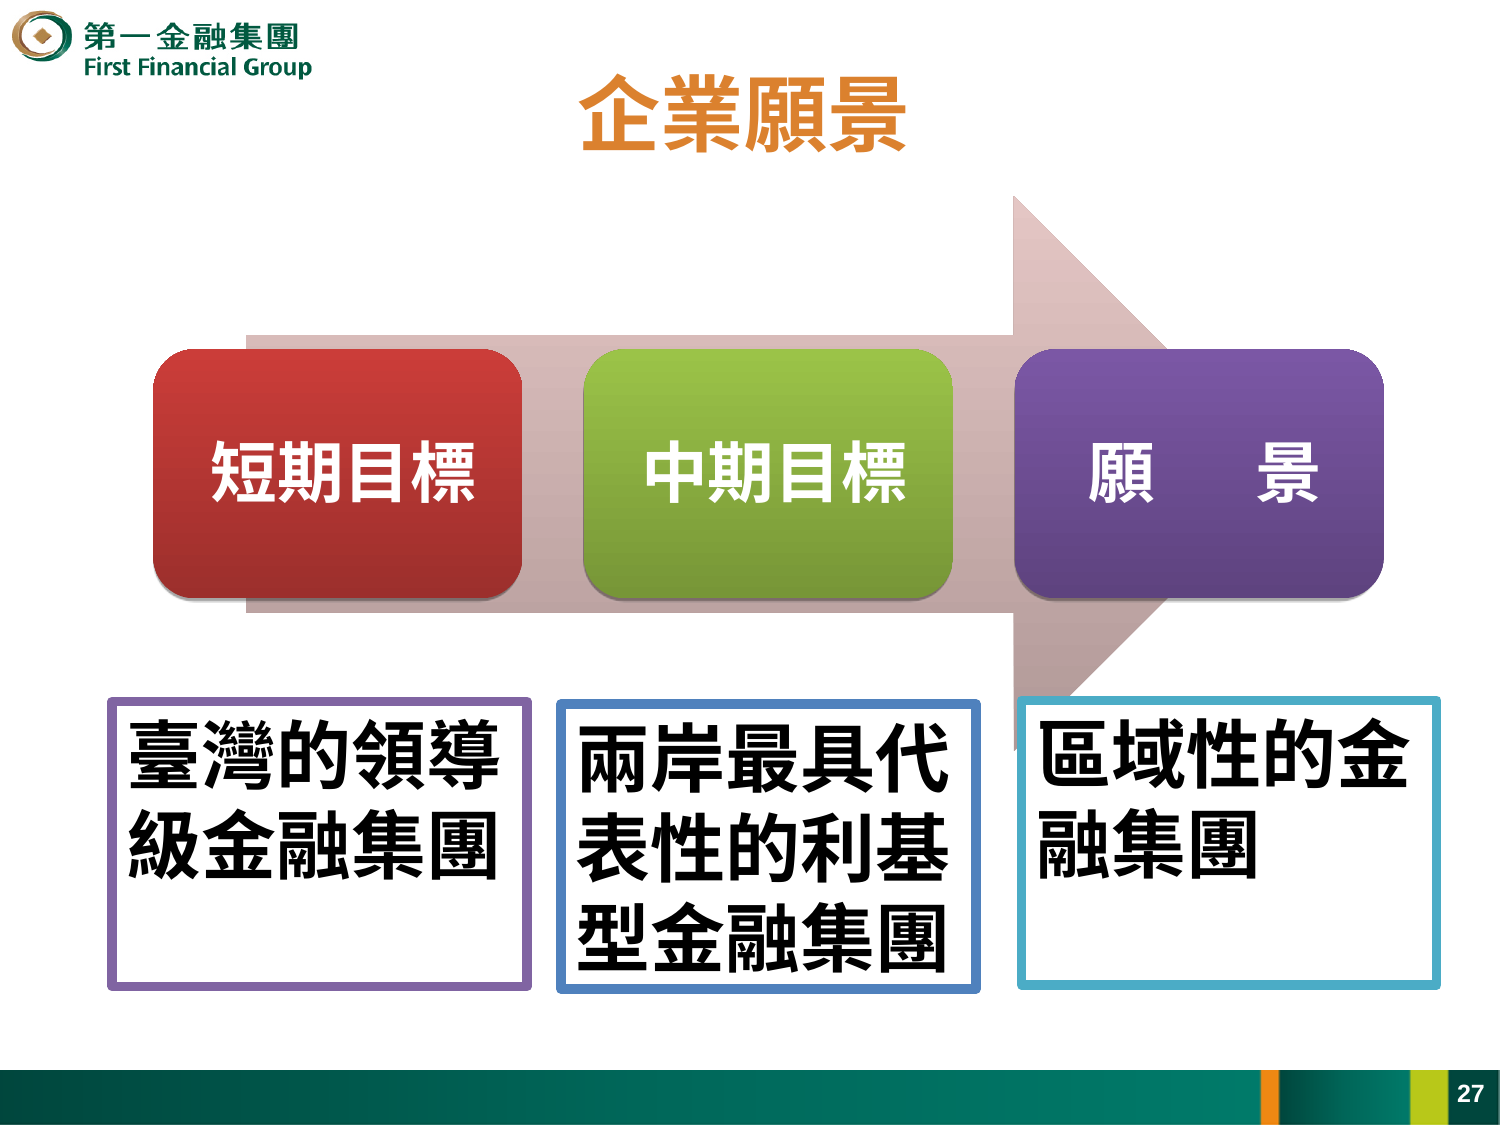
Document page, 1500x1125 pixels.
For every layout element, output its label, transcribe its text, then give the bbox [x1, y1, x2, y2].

text_box 願 景 [1014, 349, 1384, 599]
picture [11, 8, 313, 80]
title 企業願景 [513, 54, 976, 258]
text_box 短期目標 [153, 349, 523, 599]
text_box 臺灣的領導級金融集團 [112, 701, 528, 987]
picture [0, 1070, 1149, 1125]
text_box 兩岸最具代表性的利基型金融集團 [560, 704, 977, 989]
text_box [245, 196, 1167, 752]
text_box 中期目標 [583, 349, 954, 599]
slide_number <編號> [1149, 1070, 1500, 1125]
text_box 區域性的金融集團 [1021, 700, 1437, 986]
